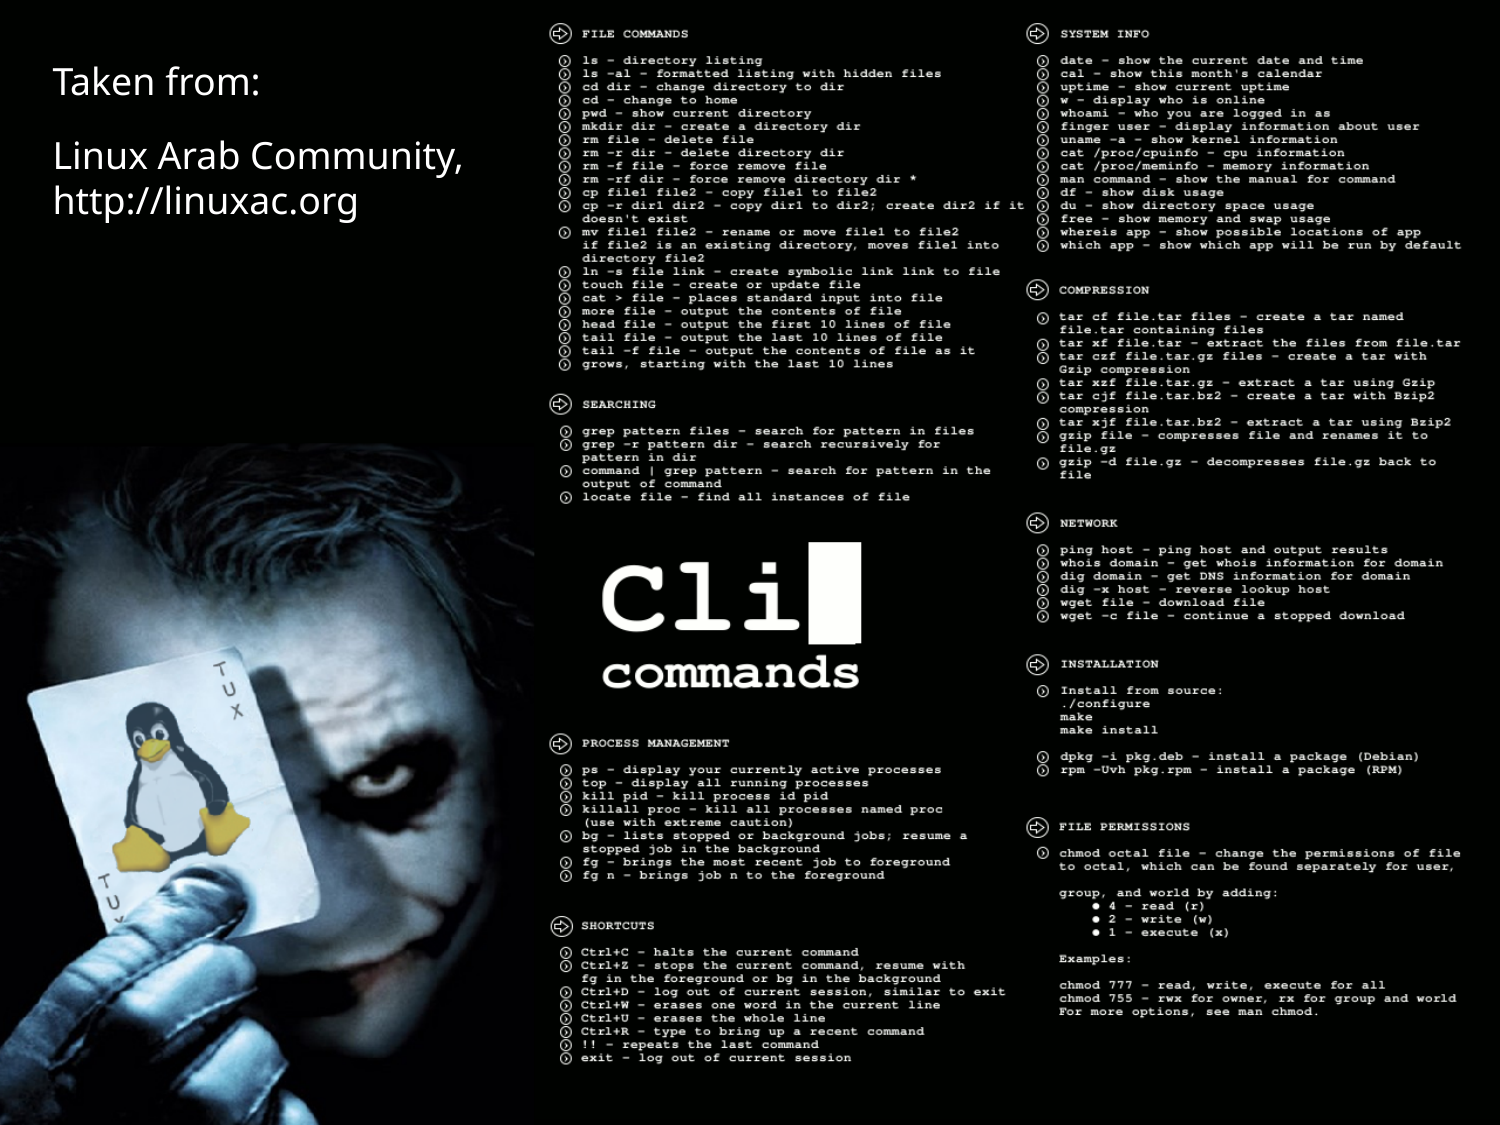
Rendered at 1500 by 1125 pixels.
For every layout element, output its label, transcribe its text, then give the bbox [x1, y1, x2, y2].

list Taken from: Linux Arab Community, http://linuxac.org [37, 50, 525, 250]
picture [0, 0, 1500, 1125]
